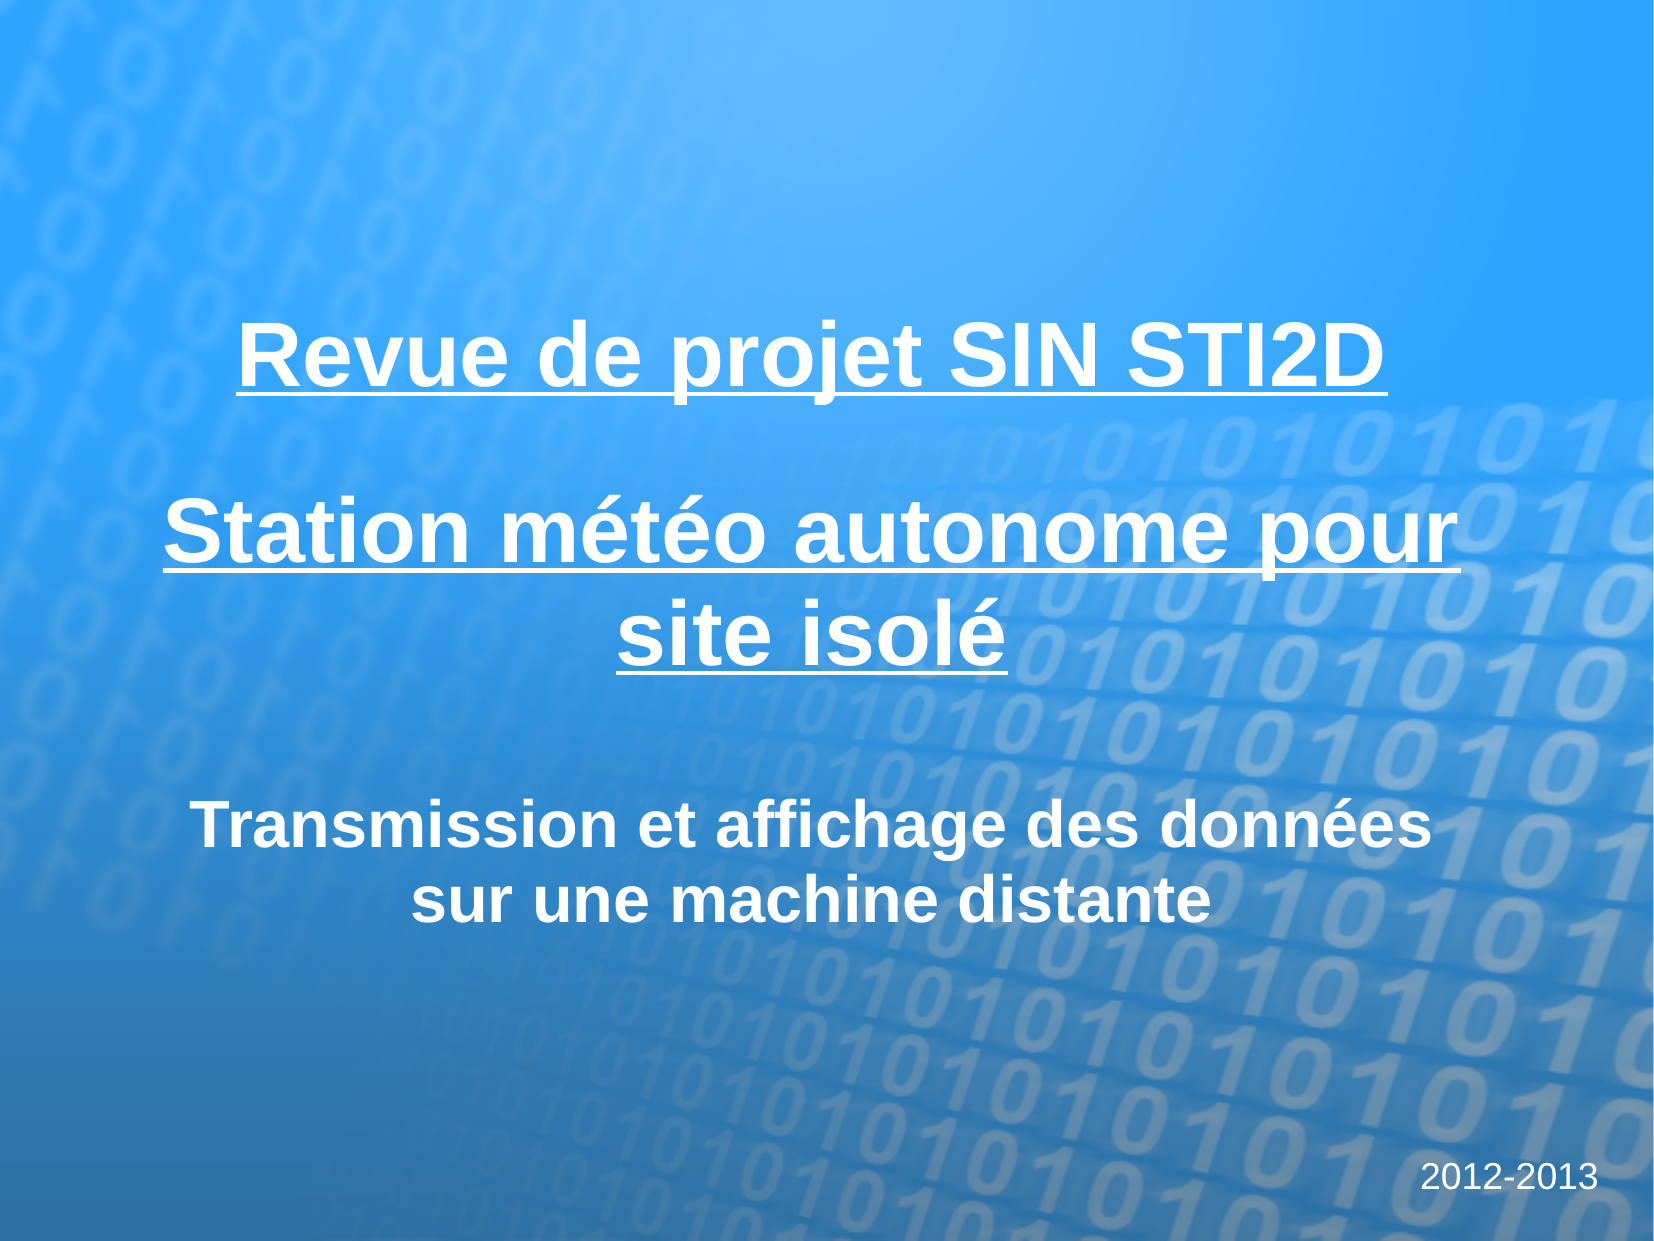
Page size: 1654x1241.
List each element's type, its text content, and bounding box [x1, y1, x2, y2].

text_box Revue de projet SIN STI2D [118, 296, 1506, 414]
text_box Station météo autonome pour site isolé Transmission et affichage des données sur une machine distante [118, 472, 1506, 945]
picture [0, 0, 1654, 1241]
text_box 2012-2013 [1405, 1147, 1654, 1205]
